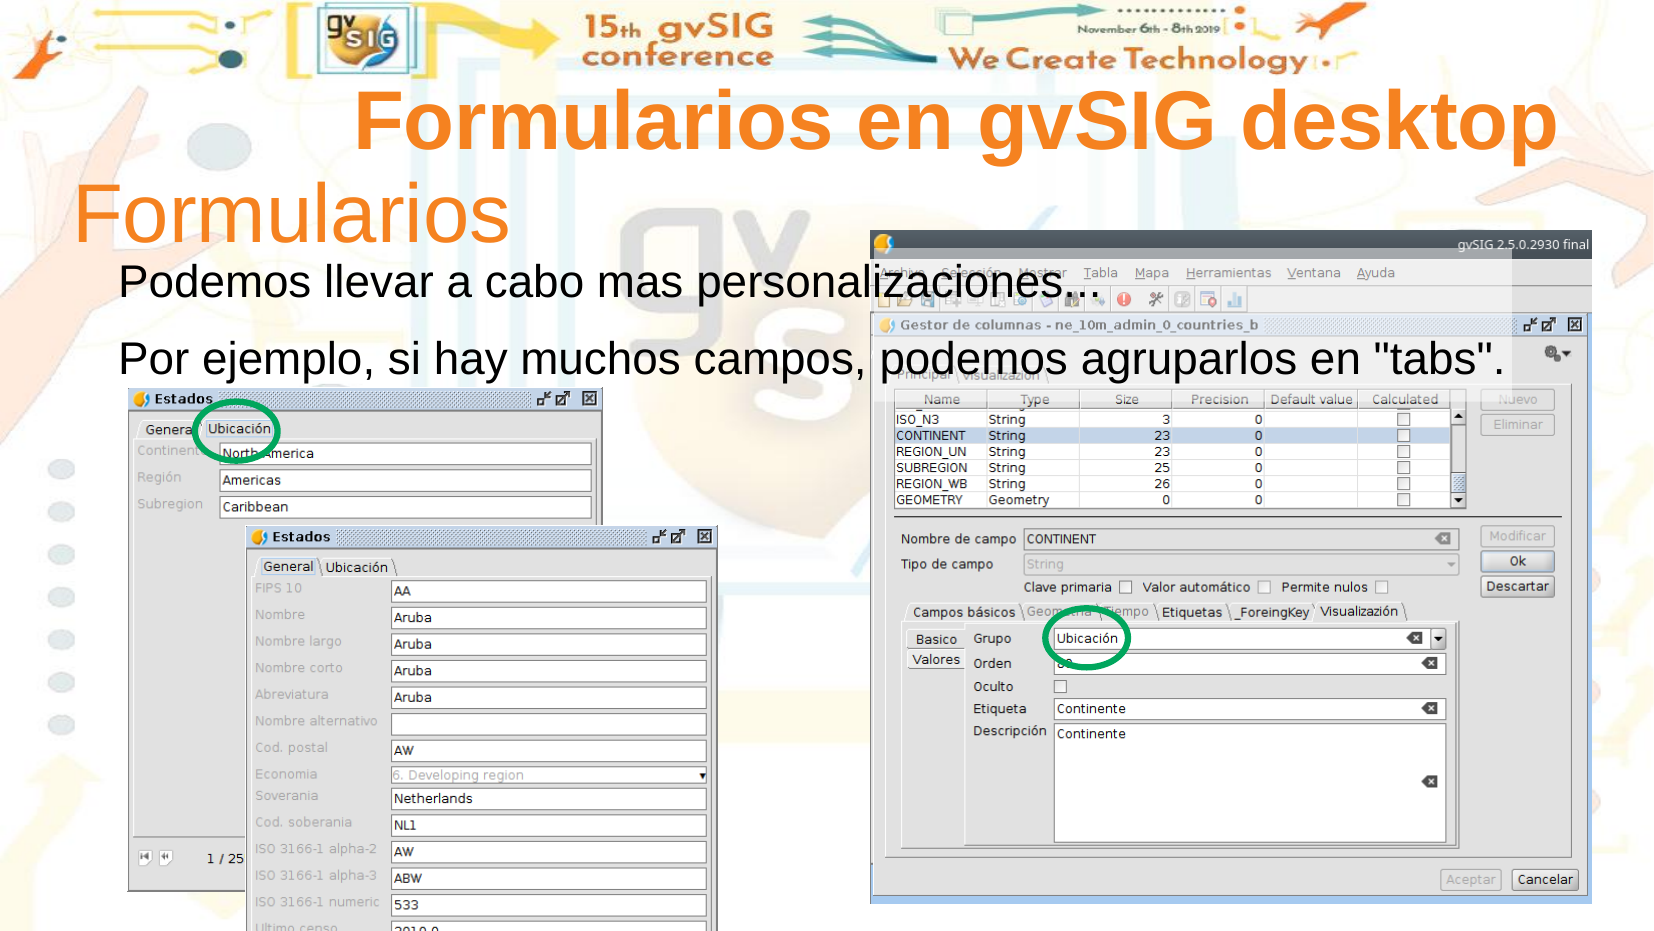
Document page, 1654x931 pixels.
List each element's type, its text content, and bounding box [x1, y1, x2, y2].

text_box [874, 385, 1512, 402]
title Formularios en gvSIG desktop [72, 73, 1561, 167]
picture [0, 0, 1654, 931]
text_box Podemos llevar a cabo mas personalizaciones... Por ejemplo, si hay muchos campos, podemos agruparlos en "tabs". [82, 230, 1571, 385]
title Formularios [72, 167, 1561, 261]
